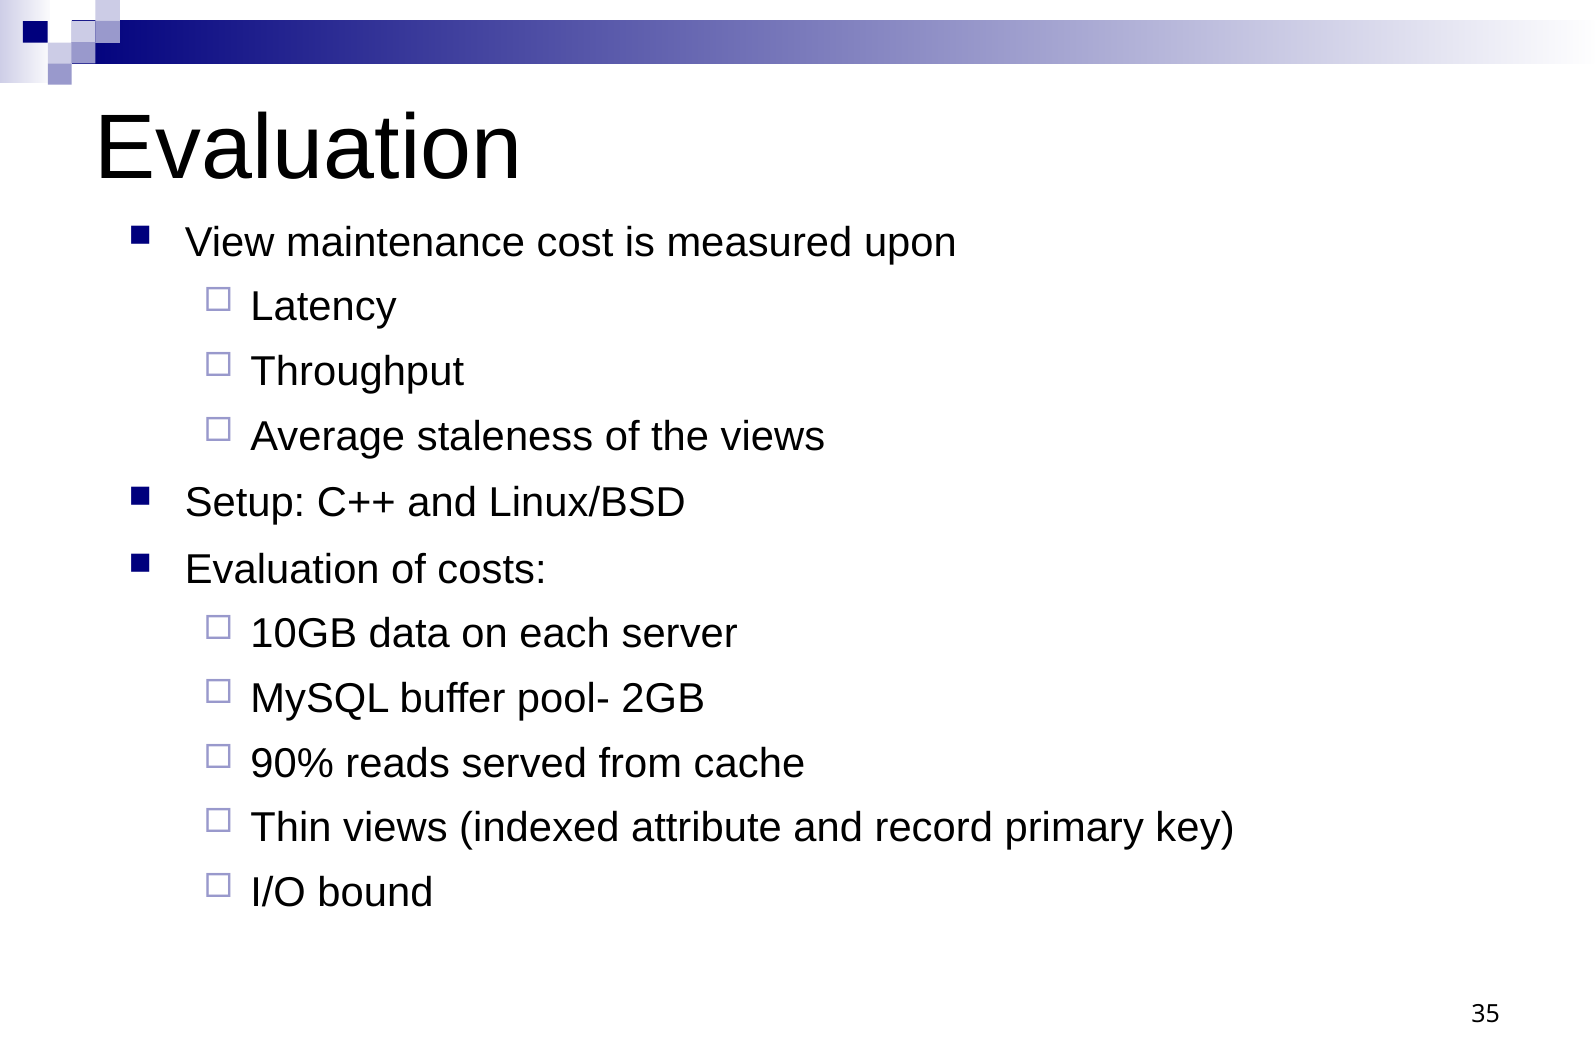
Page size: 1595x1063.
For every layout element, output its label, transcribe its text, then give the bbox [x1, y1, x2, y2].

title Evaluation [79, 63, 1515, 221]
list View maintenance cost is measured upon Latency Throughput Average staleness of the views Setup: C++ and Linux/BSD Evaluation of costs: 10GB data on each server MySQL buffer pool- 2GB 90% reads served from cache Thin views (indexed attribute and record primary key) I/O bound [113, 206, 1453, 1063]
